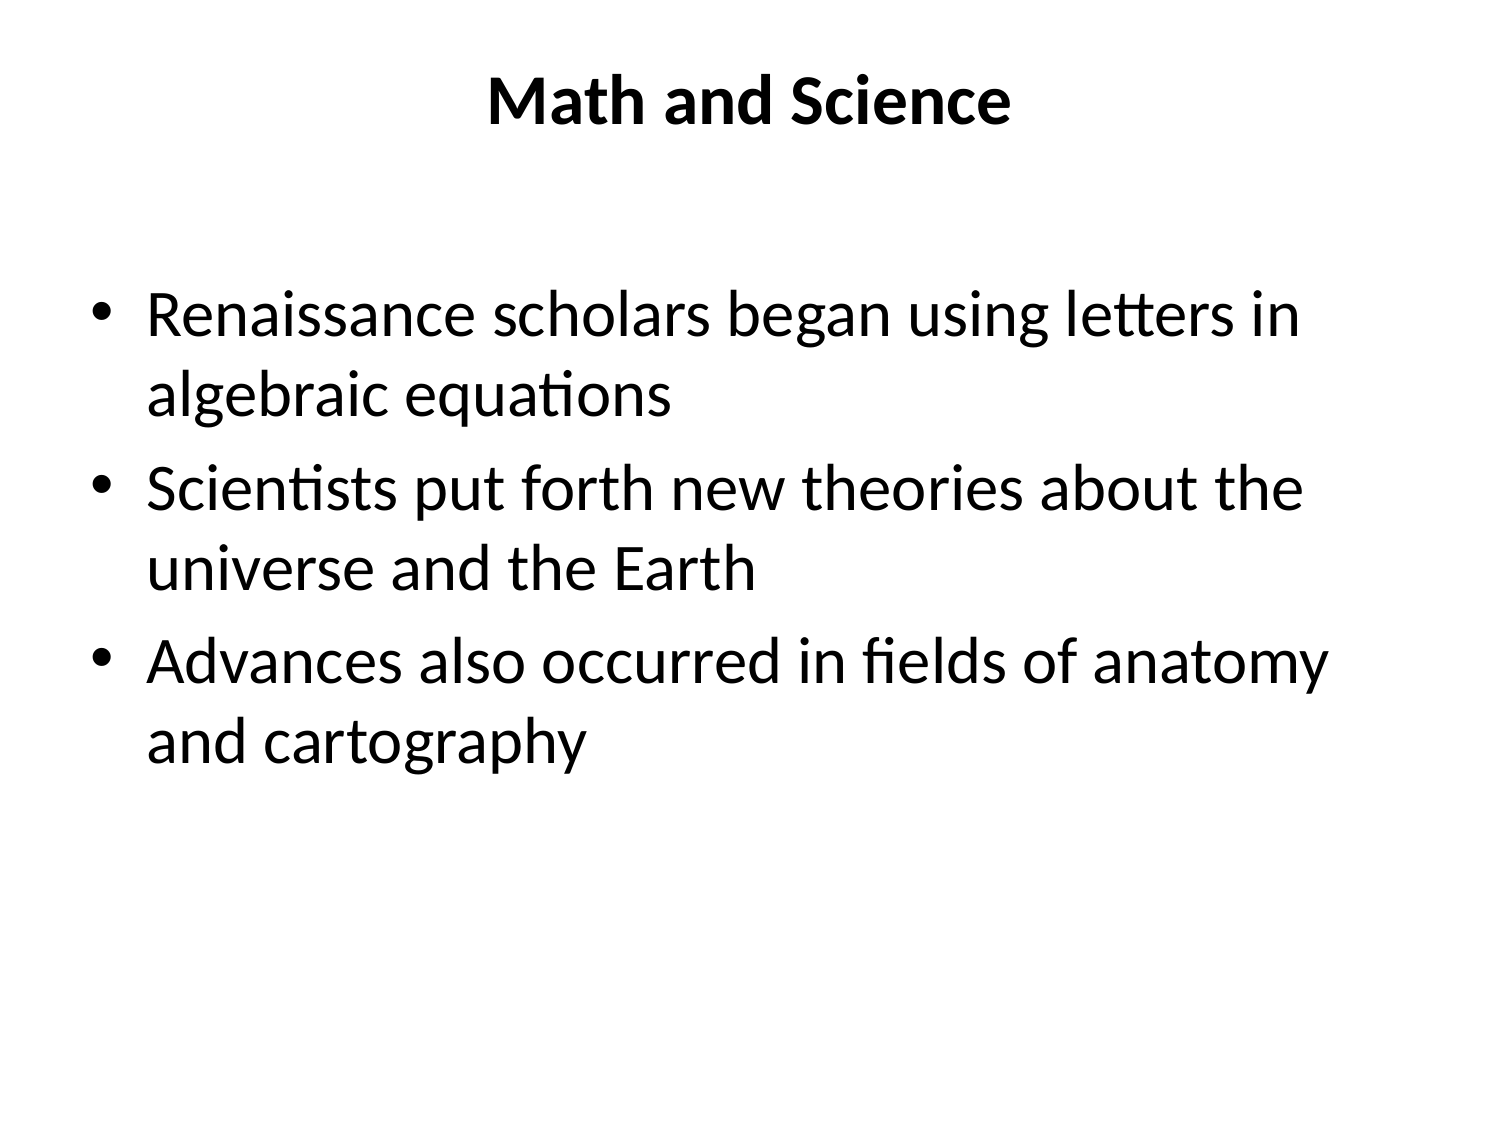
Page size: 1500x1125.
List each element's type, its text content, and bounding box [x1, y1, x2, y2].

title Math and Science [75, 45, 1425, 233]
list Renaissance scholars began using letters in algebraic equations Scientists put forth new theories about the universe and the Earth Advances also occurred in fields of anatomy and cartography [75, 262, 1425, 1005]
